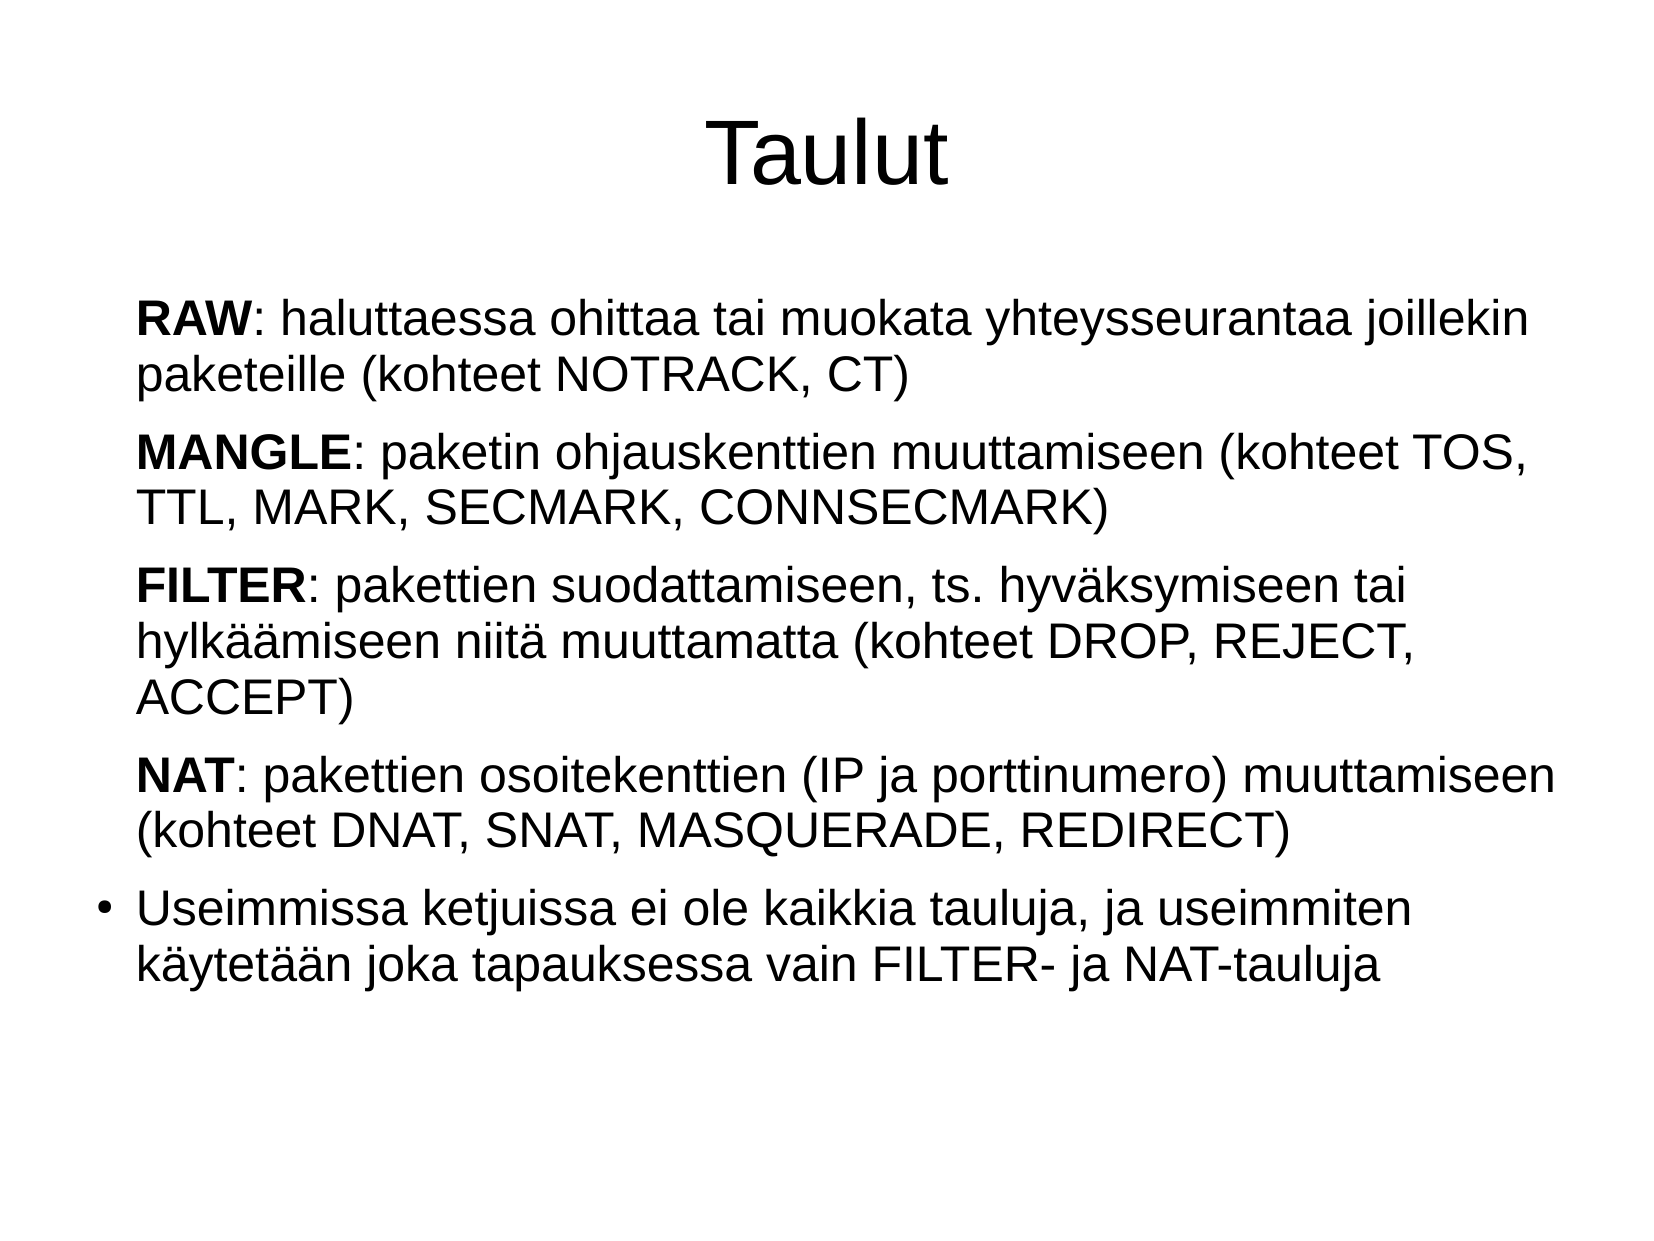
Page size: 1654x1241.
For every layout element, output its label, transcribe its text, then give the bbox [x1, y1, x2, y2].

title Taulut [82, 49, 1571, 257]
list RAW: haluttaessa ohittaa tai muokata yhteysseurantaa joillekin paketeille (kohteet NOTRACK, CT) MANGLE: paketin ohjauskenttien muuttamiseen (kohteet TOS, TTL, MARK, SECMARK, CONNSECMARK) FILTER: pakettien suodattamiseen, ts. hyväksymiseen tai hylkäämiseen niitä muuttamatta (kohteet DROP, REJECT, ACCEPT) NAT: pakettien osoitekenttien (IP ja porttinumero) muuttamiseen (kohteet DNAT, SNAT, MASQUERADE, REDIRECT) Useimmissa ketjuissa ei ole kaikkia tauluja, ja useimmiten käytetään joka tapauksessa vain FILTER- ja NAT-tauluja [82, 290, 1571, 1010]
